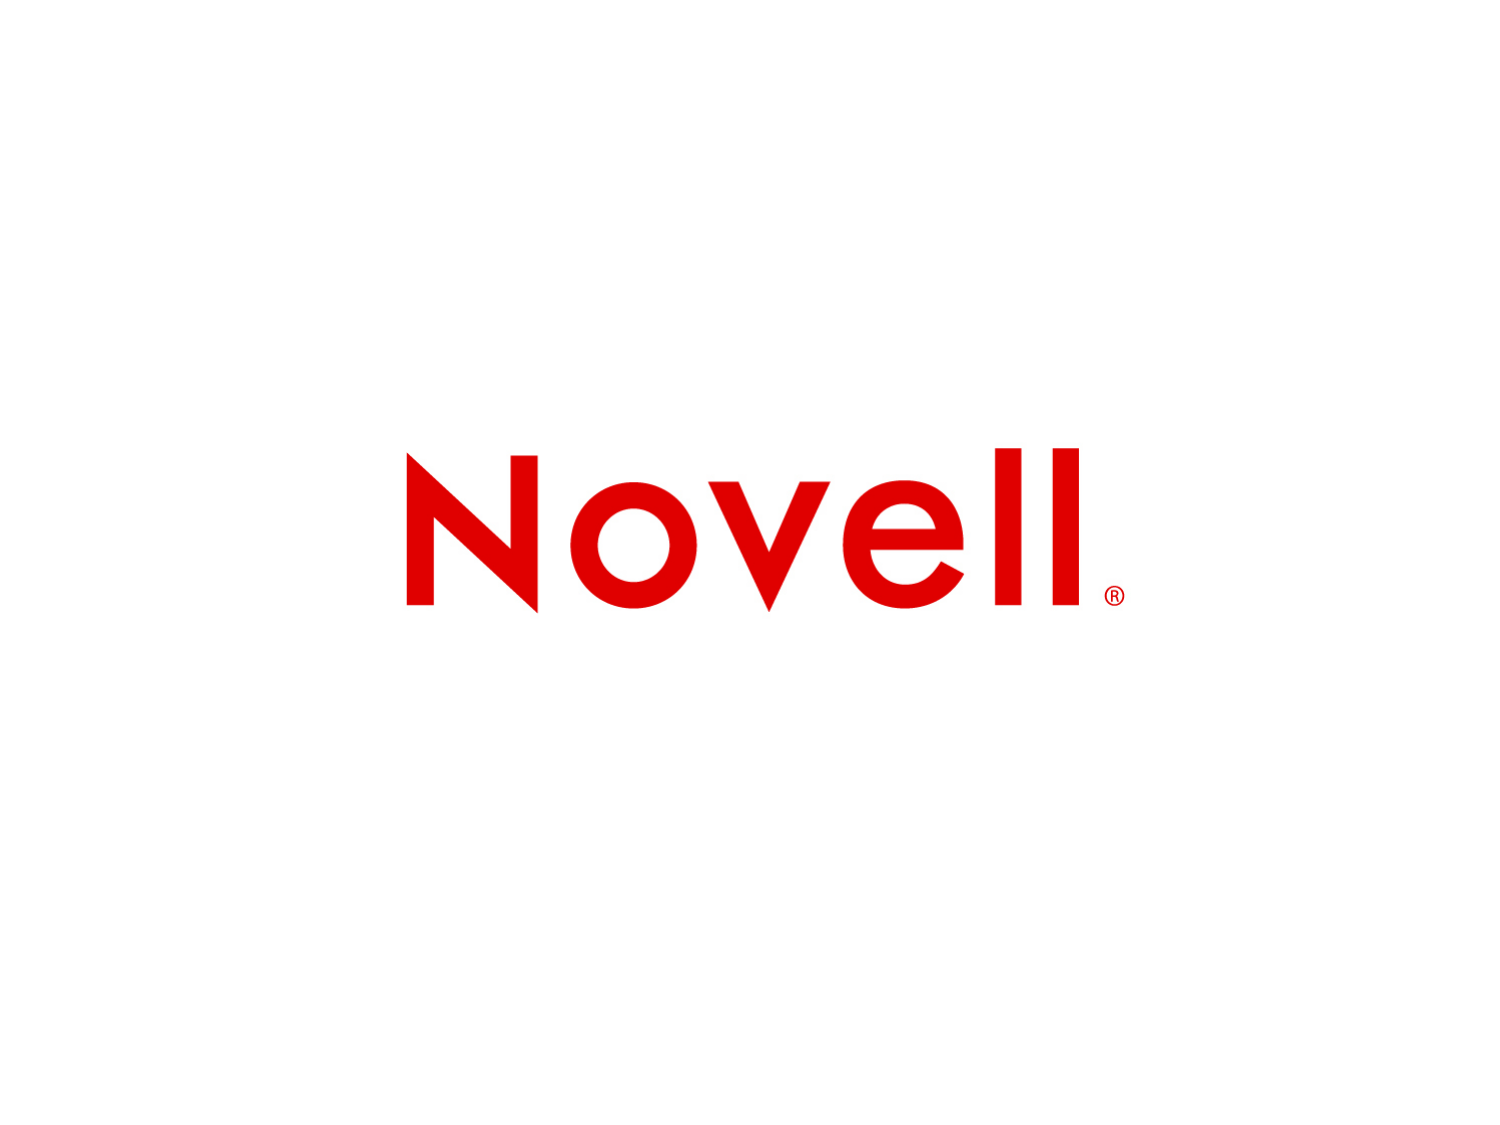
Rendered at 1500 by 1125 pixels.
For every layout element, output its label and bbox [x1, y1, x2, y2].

picture [394, 434, 1132, 622]
